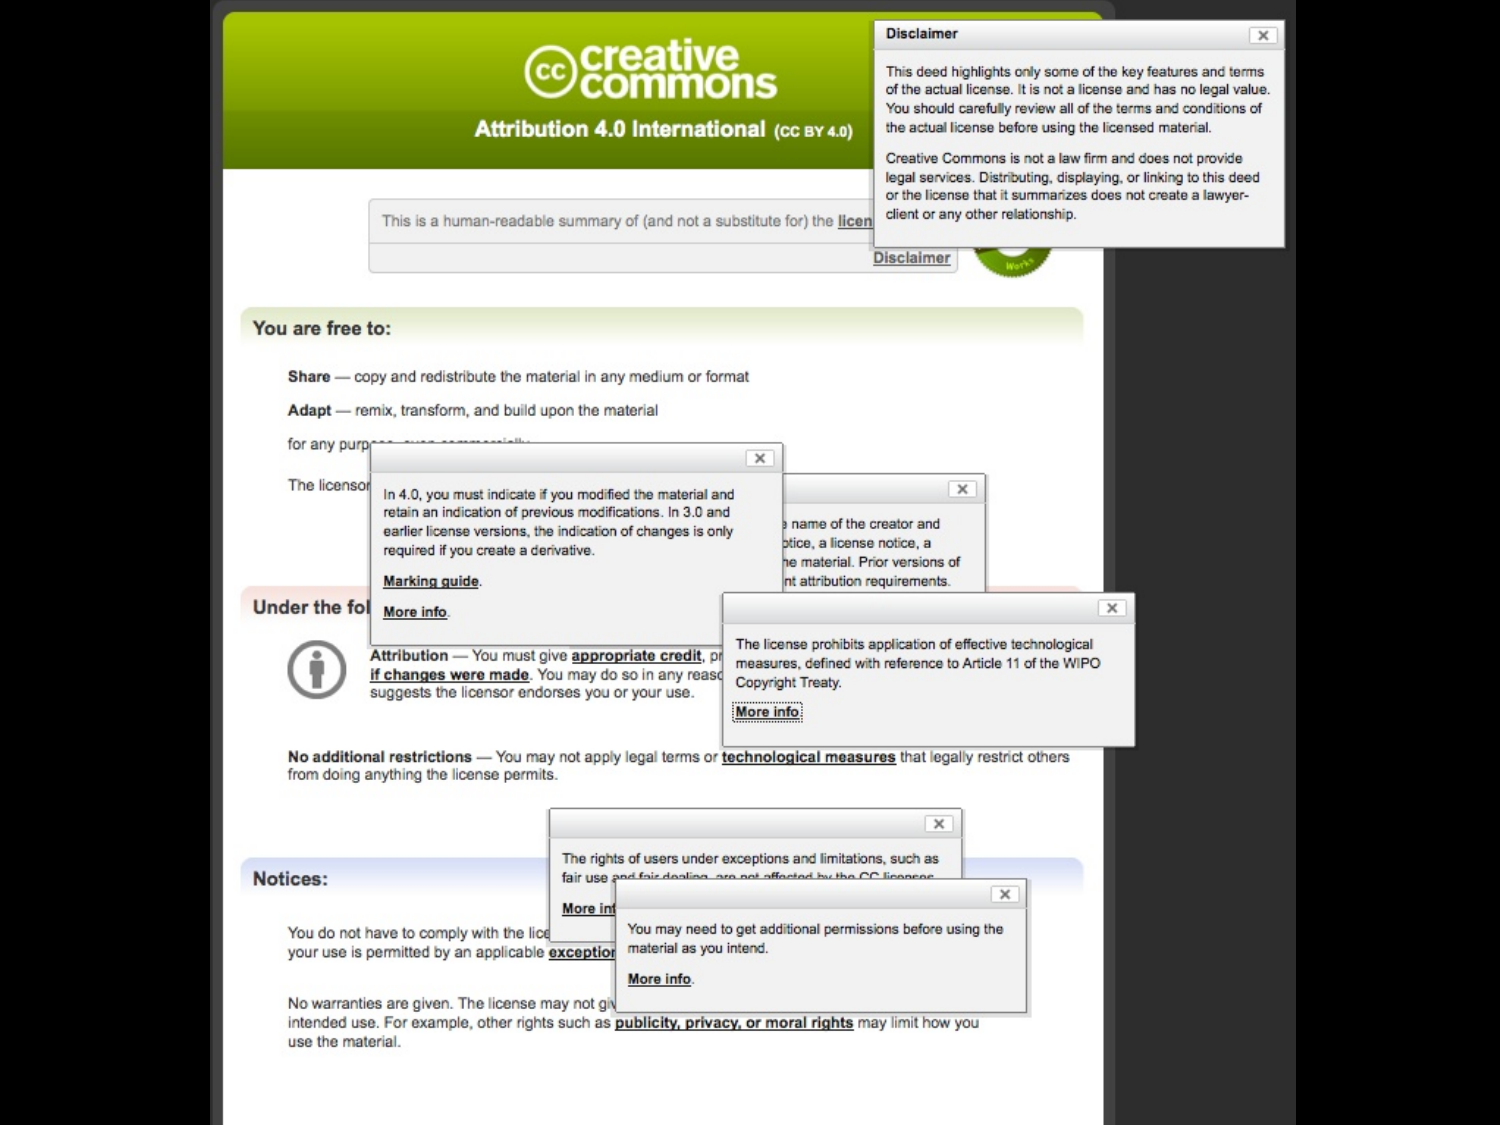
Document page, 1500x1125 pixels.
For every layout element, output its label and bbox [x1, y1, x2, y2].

picture [210, 0, 1296, 1125]
